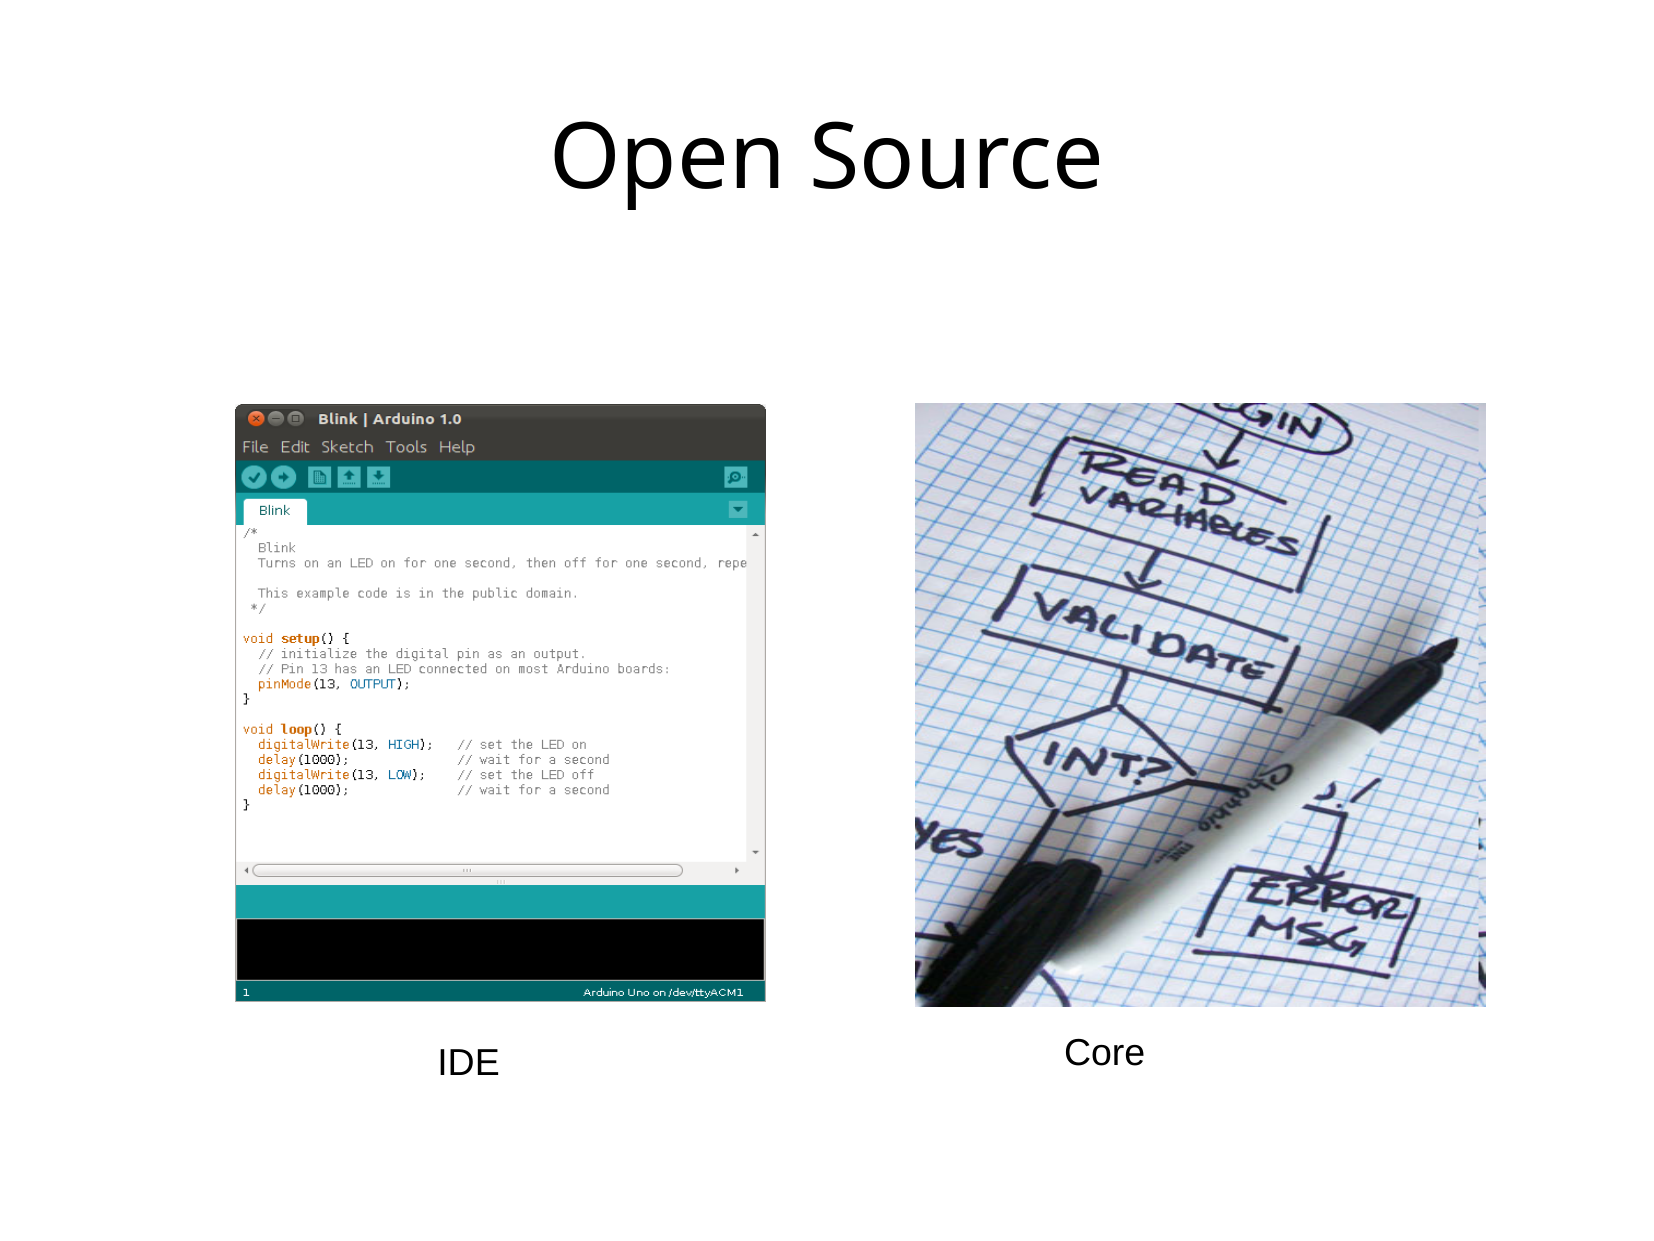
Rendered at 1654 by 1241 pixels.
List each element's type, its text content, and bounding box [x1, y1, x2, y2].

text_box Core [1049, 1023, 1482, 1156]
title Open Source [82, 49, 1571, 257]
picture [915, 403, 1486, 1008]
text_box IDE [422, 1033, 557, 1111]
picture [235, 404, 766, 1002]
